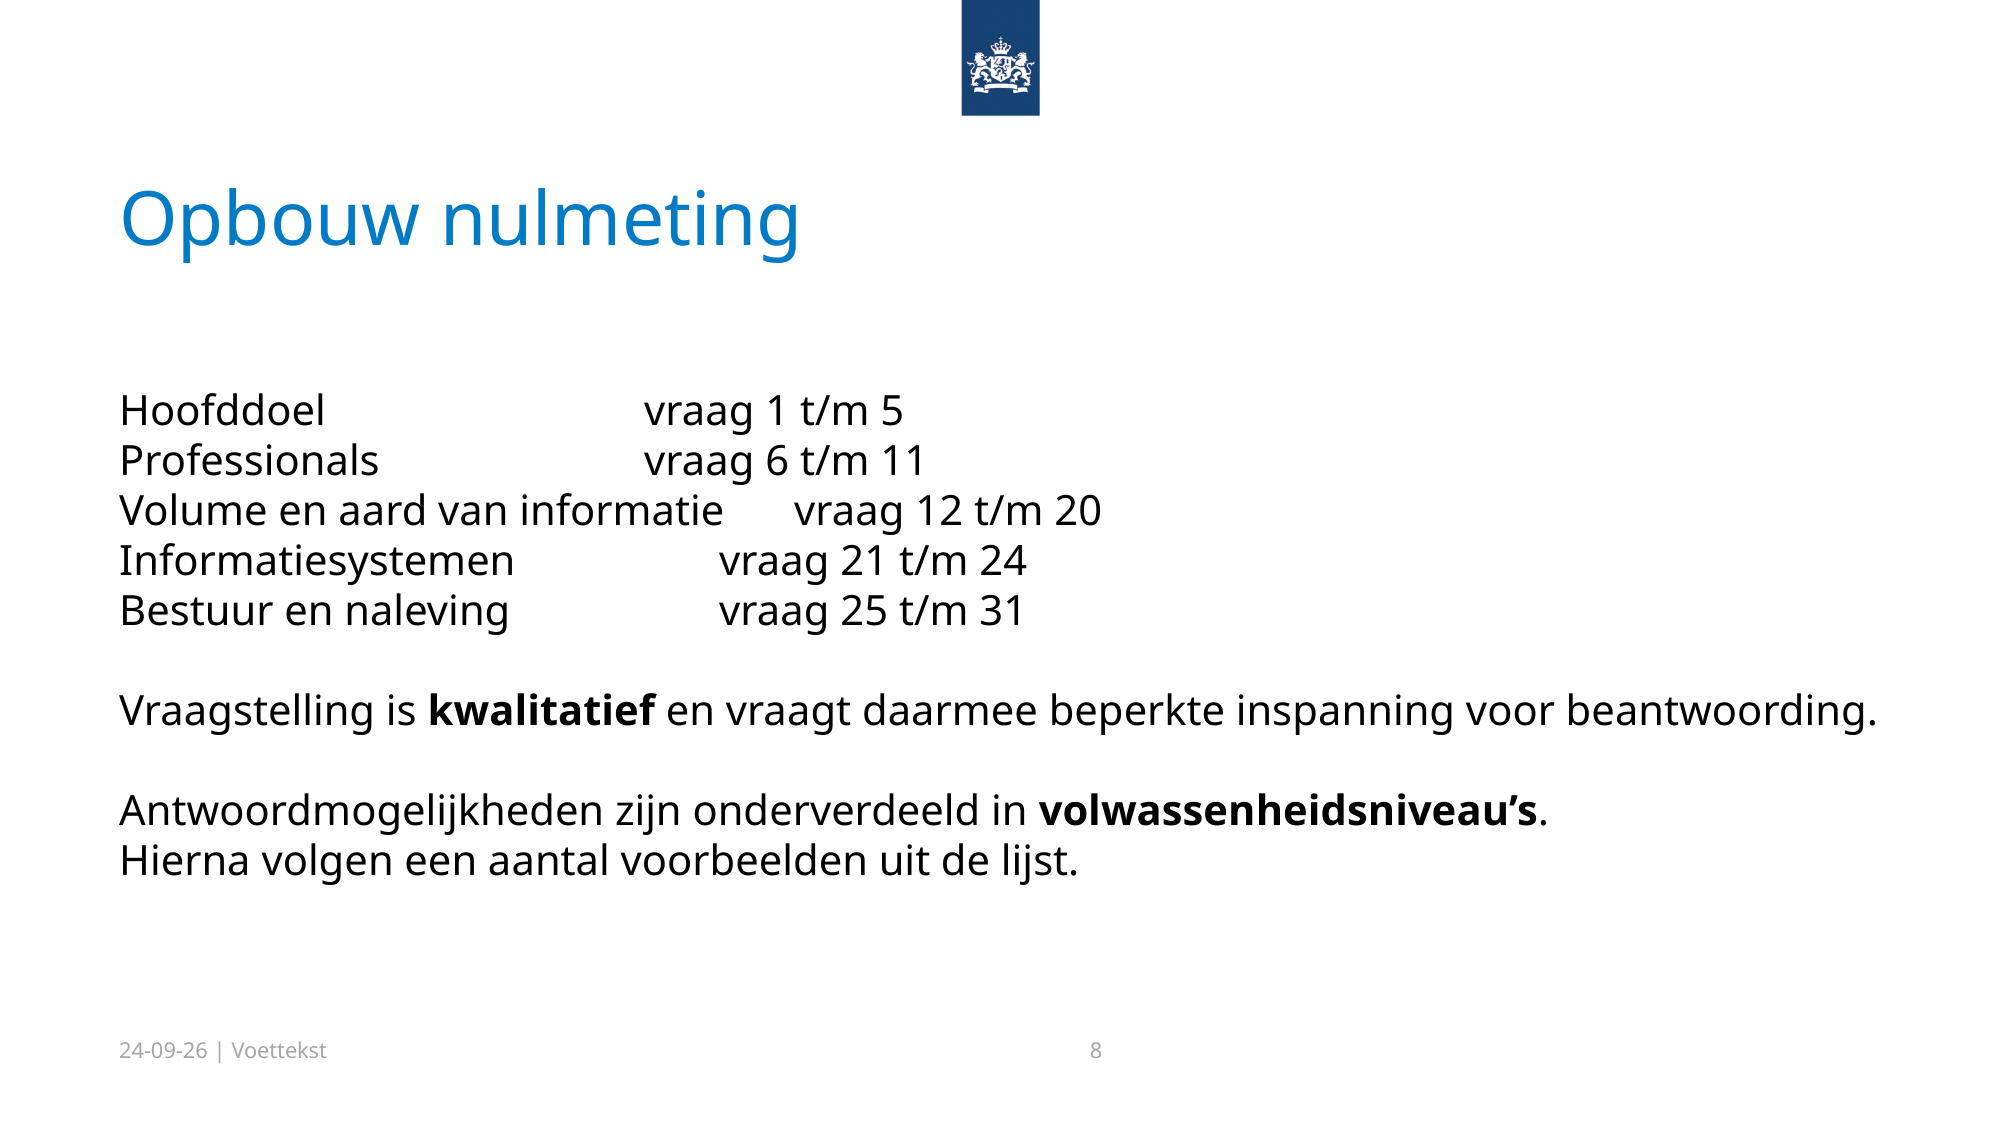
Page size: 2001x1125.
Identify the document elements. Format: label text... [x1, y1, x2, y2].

text_box Hoofddoel vraag 1 t/m 5 Professionals vraag 6 t/m 11 Volume en aard van informatie vraag 12 t/m 20 Informatiesystemen vraag 21 t/m 24 Bestuur en naleving vraag 25 t/m 31 Vraagstelling is kwalitatief en vraagt daarmee beperkte inspanning voor beantwoording. Antwoordmogelijkheden zijn onderverdeeld in volwassenheidsniveau’s. Hierna volgen een aantal voorbeelden uit de lijst. [104, 376, 1897, 998]
title Opbouw nulmeting [104, 172, 1897, 329]
text_box 8 [1074, 1020, 1897, 1074]
text_box 26 april 2021 | Voettekst [104, 1020, 925, 1074]
